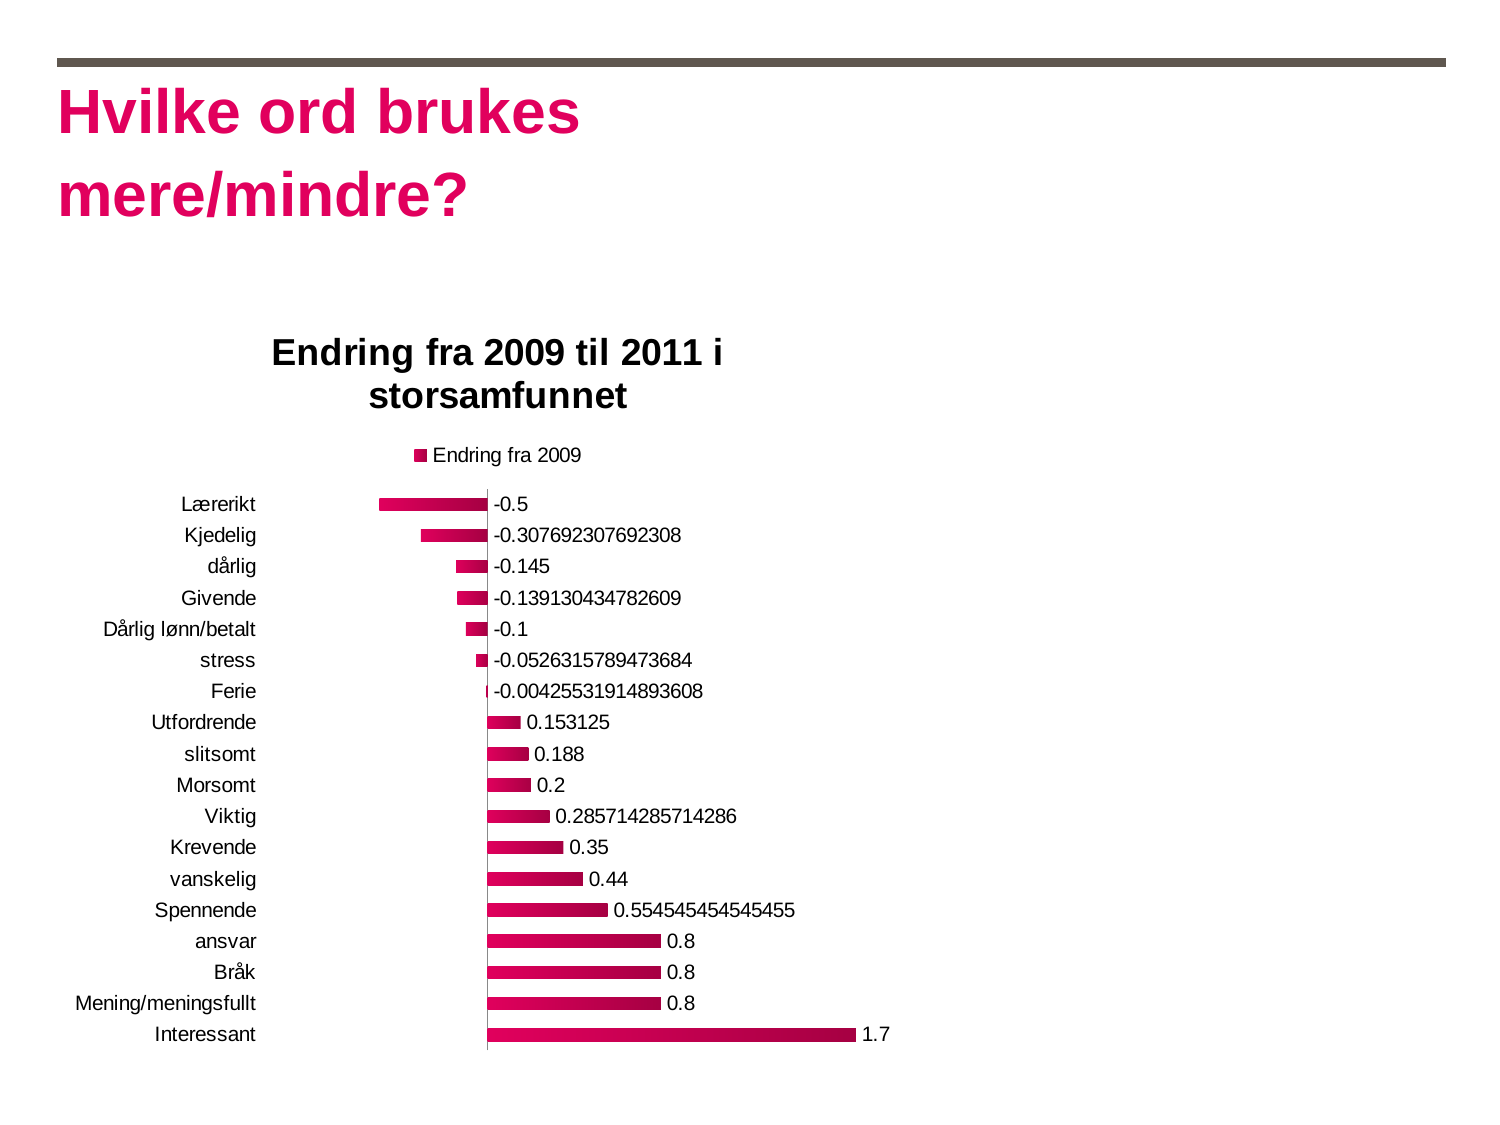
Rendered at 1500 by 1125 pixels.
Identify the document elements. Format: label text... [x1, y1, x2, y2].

chart [57, 296, 939, 1066]
title Hvilke ord brukes mere/mindre? [57, 64, 939, 232]
